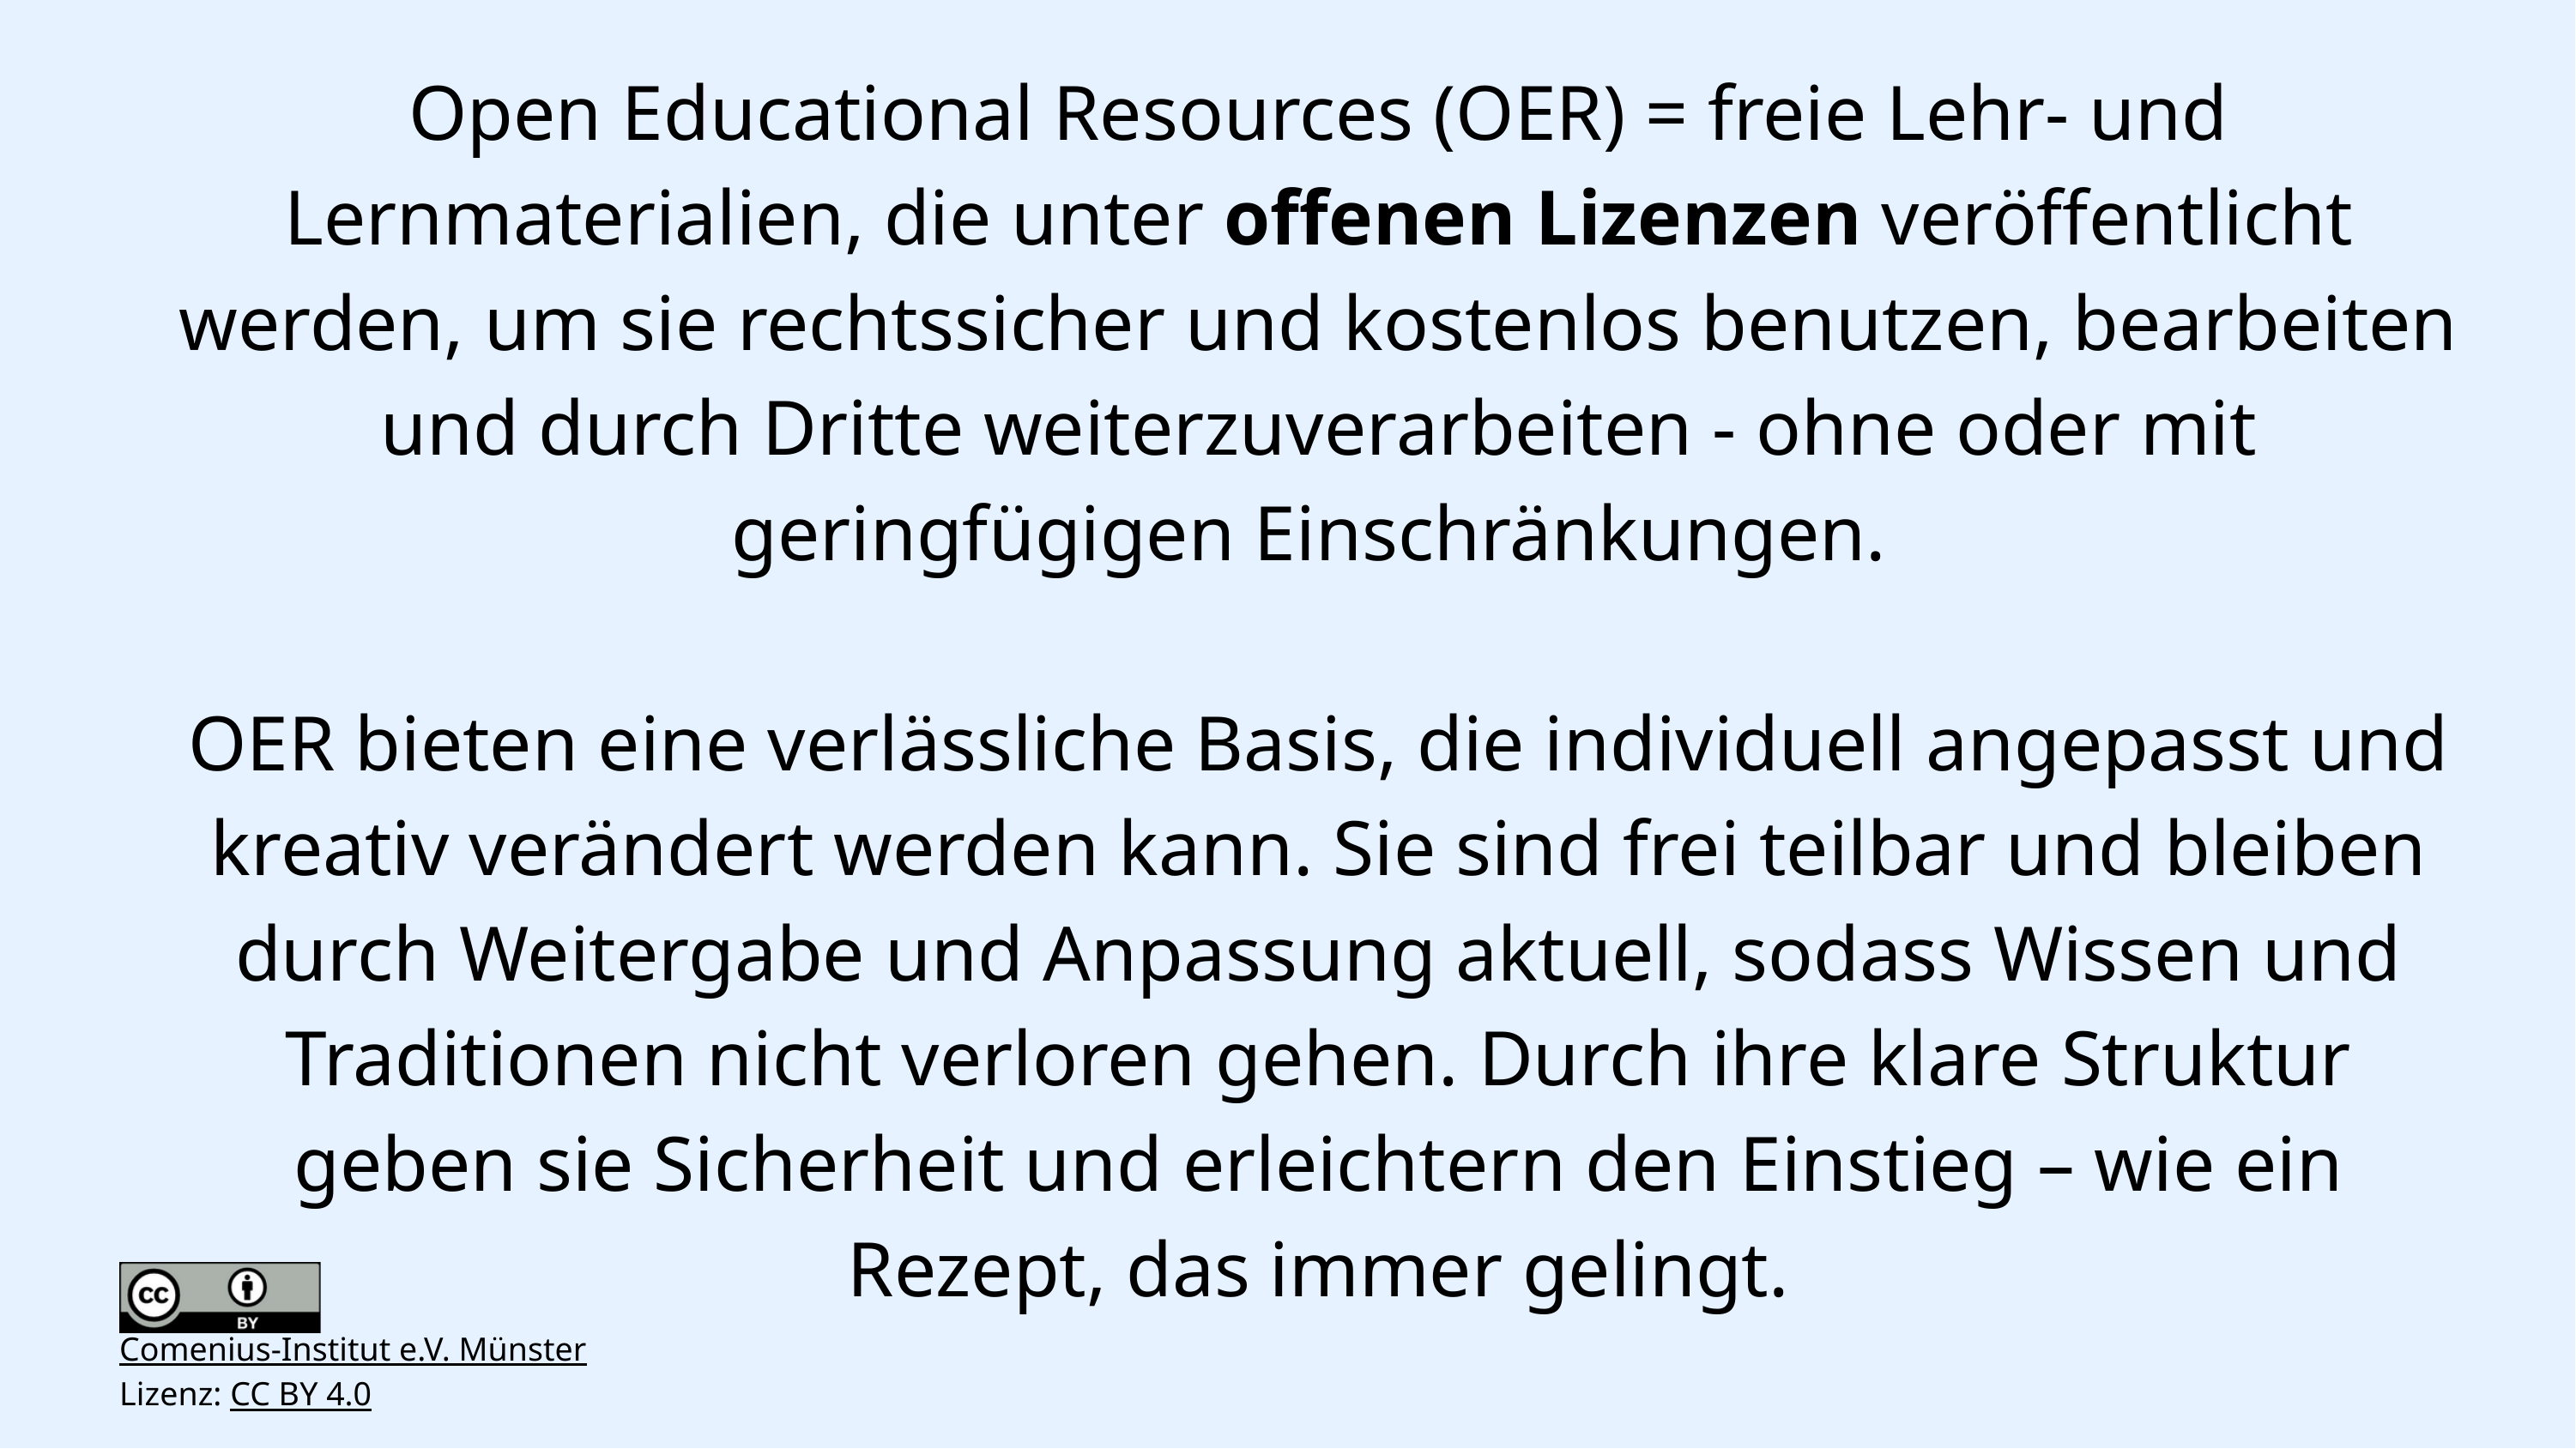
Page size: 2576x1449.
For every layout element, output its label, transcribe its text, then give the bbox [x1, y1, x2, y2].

text_box Comenius-Institut e.V. Münster Lizenz: CC BY 4.0 [119, 1327, 1378, 1416]
text_box Open Educational Resources (OER) = freie Lehr- und Lernmaterialien, die unter offenen Lizenzen veröffentlicht werden, um sie rechtssicher und kostenlos benutzen, bearbeiten und durch Dritte weiterzuverarbeiten - ohne oder mit geringfügigen Einschränkungen. OER bieten eine verlässliche Basis, die individuell angepasst und kreativ verändert werden kann. Sie sind frei teilbar und bleiben durch Weitergabe und Anpassung aktuell, sodass Wissen und Traditionen nicht verloren gehen. Durch ihre klare Struktur geben sie Sicherheit und erleichtern den Einstieg – wie ein Rezept, das immer gelingt. [175, 49, 2462, 1405]
text_box [119, 1262, 175, 1327]
